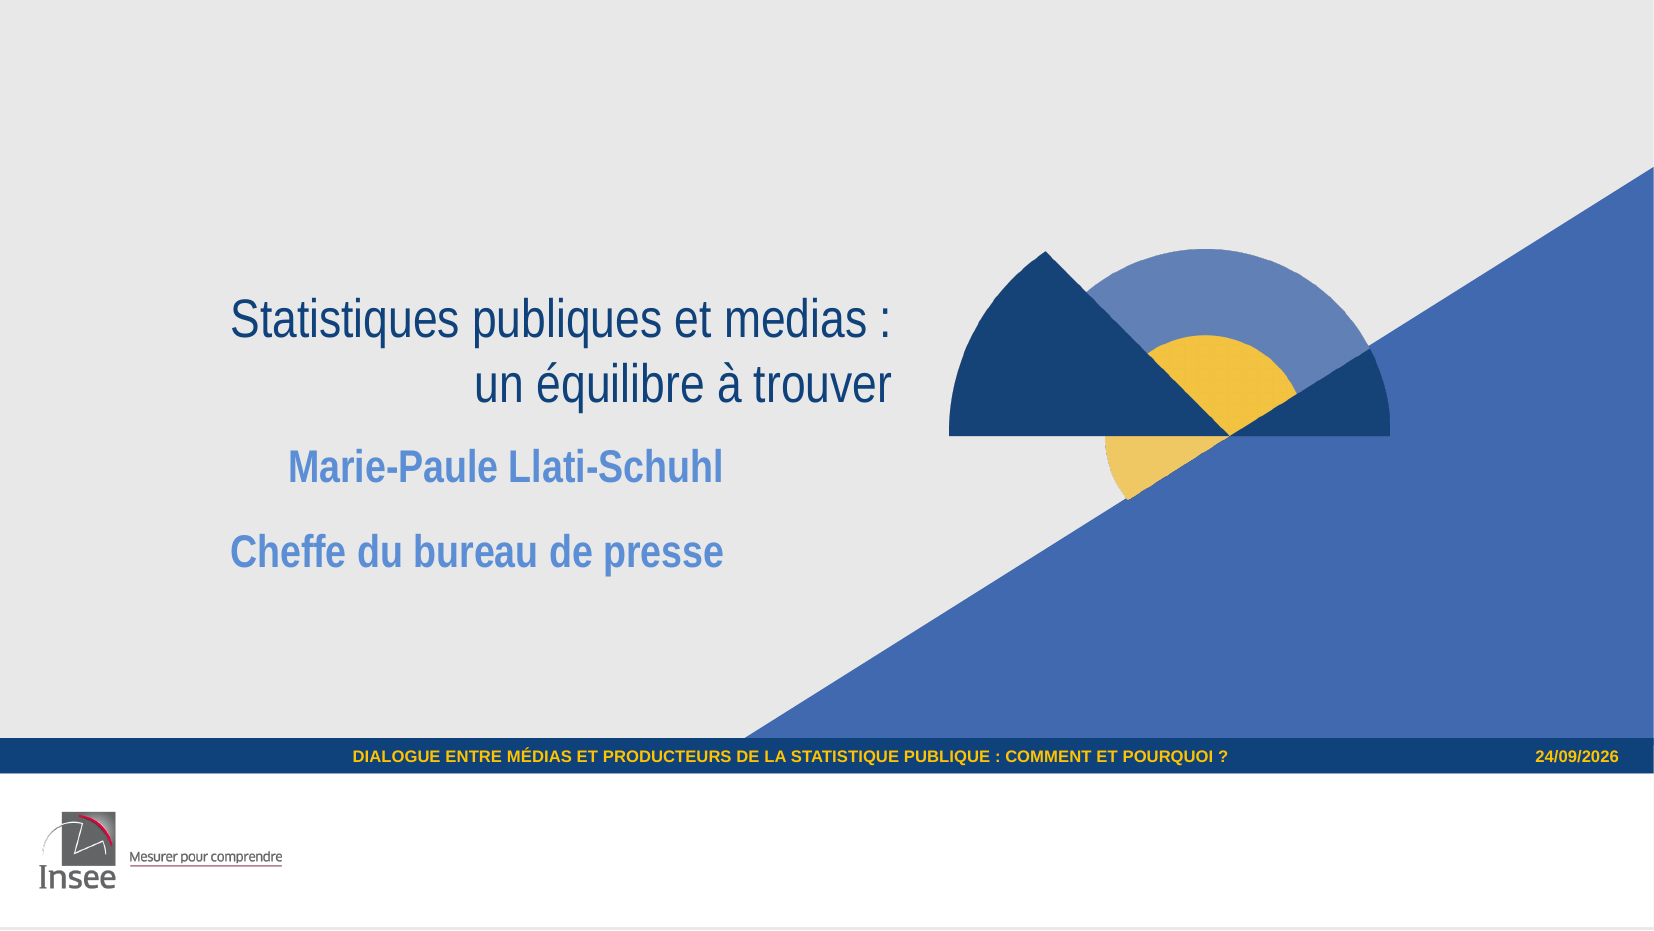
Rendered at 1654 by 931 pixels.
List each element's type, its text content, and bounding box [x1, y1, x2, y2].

text_box Dialogue entre médias et producteurs de la statistique publique : comment et pourquoi ? [59, 738, 1535, 774]
subtitle Marie-Paule Llati-Schuhl Cheffe du bureau de presse [230, 437, 939, 615]
title Statistiques publiques et medias : un équilibre à trouver [230, 242, 939, 414]
text_box [1535, 738, 1654, 774]
